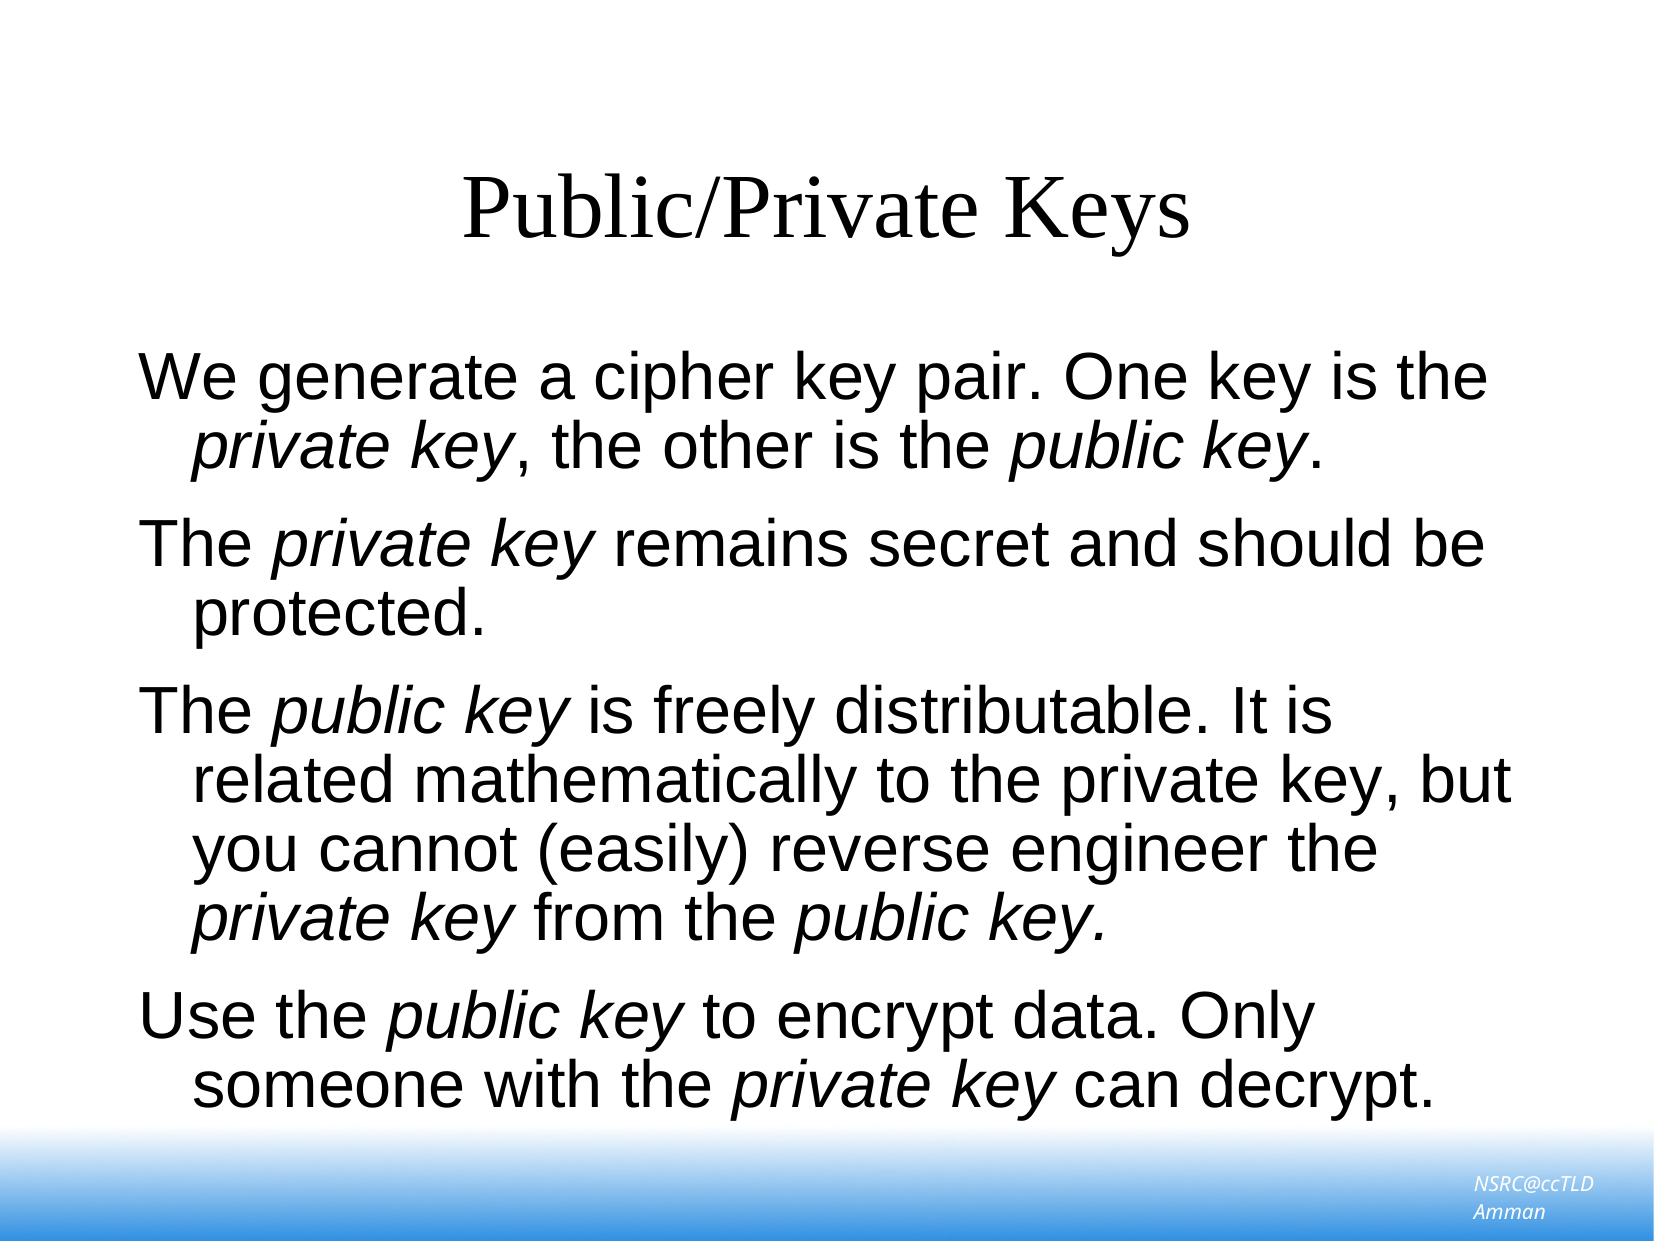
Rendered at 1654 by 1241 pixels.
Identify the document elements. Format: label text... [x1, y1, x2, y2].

title Public/Private Keys [121, 102, 1534, 310]
list We generate a cipher key pair. One key is the private key, the other is the public key. The private key remains secret and should be protected. The public key is freely distributable. It is related mathematically to the private key, but you cannot (easily) reverse engineer the private key from the public key. Use the public key to encrypt data. Only someone with the private key can decrypt. [121, 344, 1534, 1128]
picture [0, 1124, 1654, 1241]
